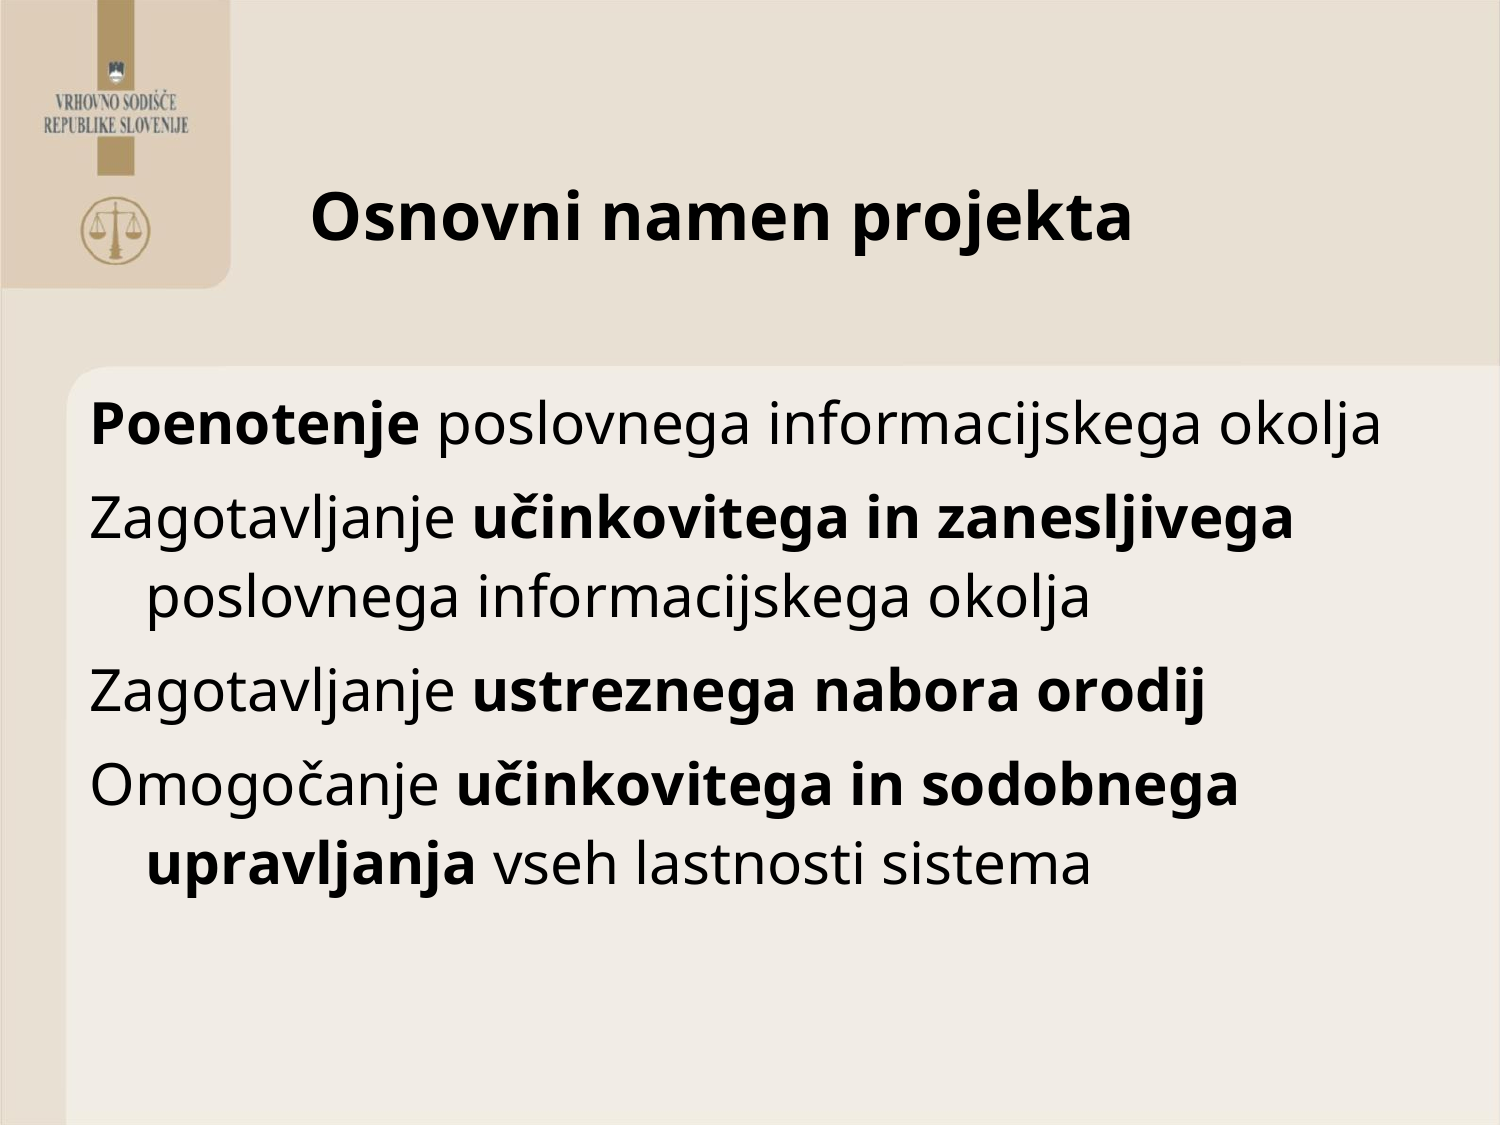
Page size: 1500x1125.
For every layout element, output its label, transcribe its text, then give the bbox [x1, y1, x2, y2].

title Osnovni namen projekta [295, 168, 1471, 265]
picture [0, 0, 1500, 1125]
list Poenotenje poslovnega informacijskega okolja Zagotavljanje učinkovitega in zanesljivega poslovnega informacijskega okolja Zagotavljanje ustreznega nabora orodij Omogočanje učinkovitega in sodobnega upravljanja vseh lastnosti sistema [74, 374, 1463, 1101]
